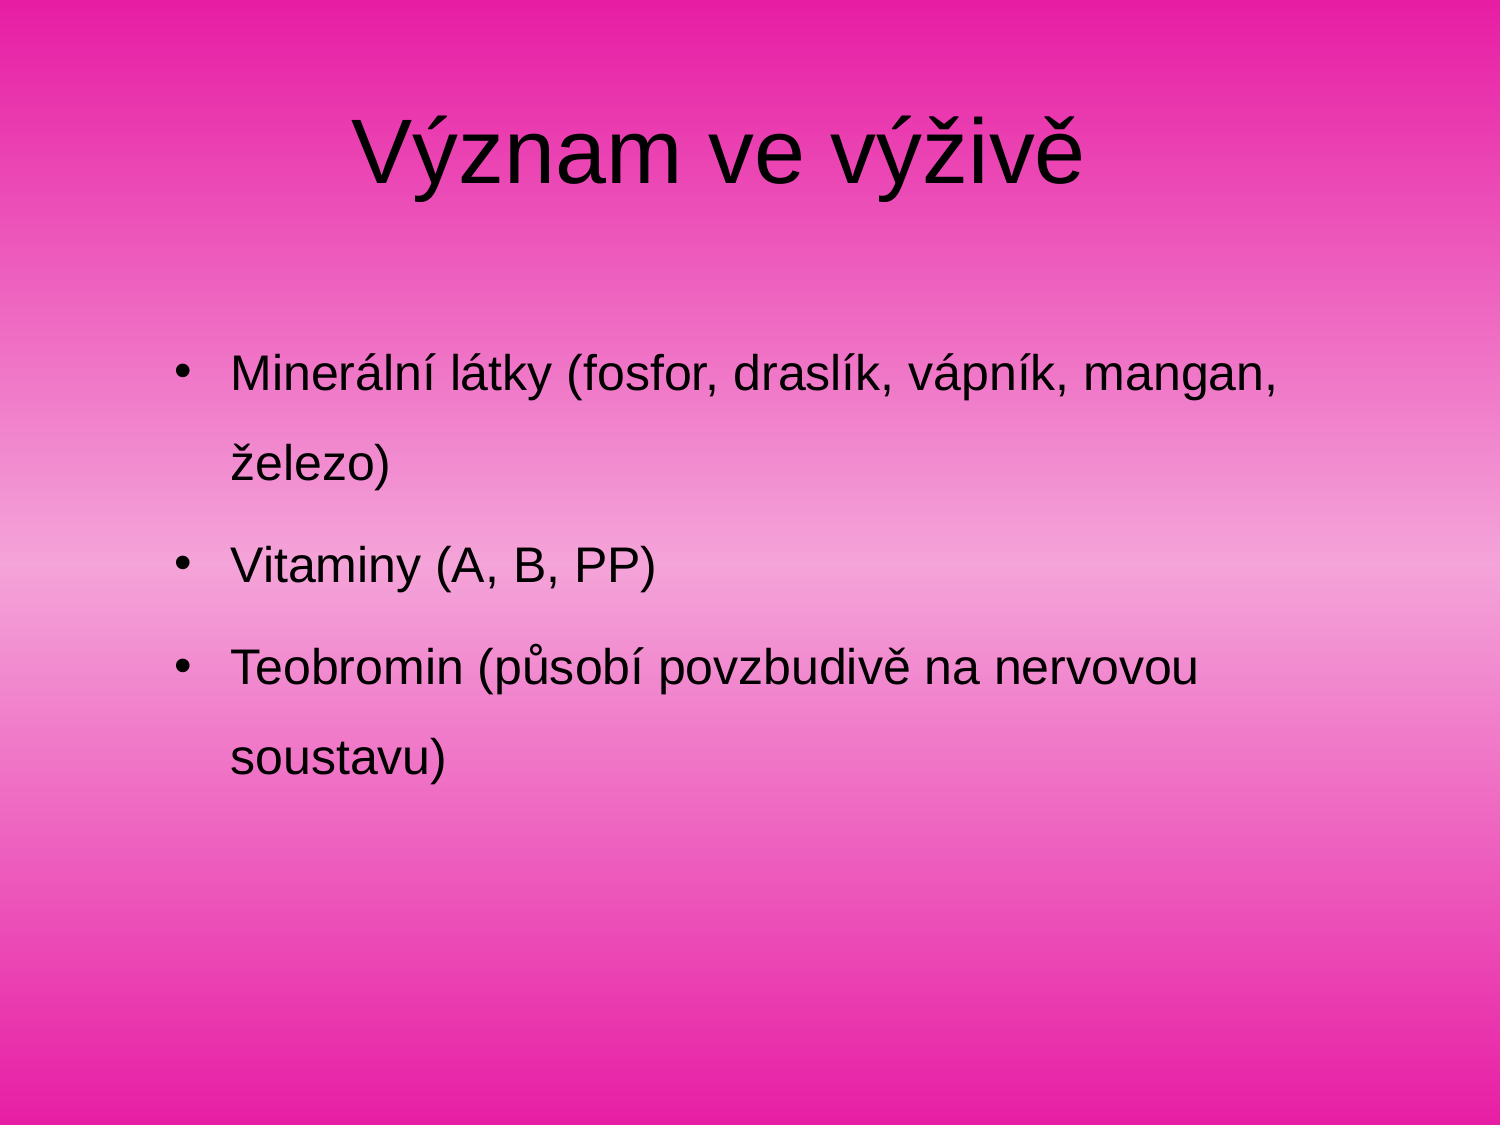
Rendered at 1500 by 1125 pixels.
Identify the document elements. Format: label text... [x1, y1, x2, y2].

title Význam ve výživě [82, 70, 1358, 223]
list Minerální látky (fosfor, draslík, vápník, mangan, železo) Vitaminy (A, B, PP) Teobromin (působí povzbudivě na nervovou soustavu) [159, 302, 1371, 985]
